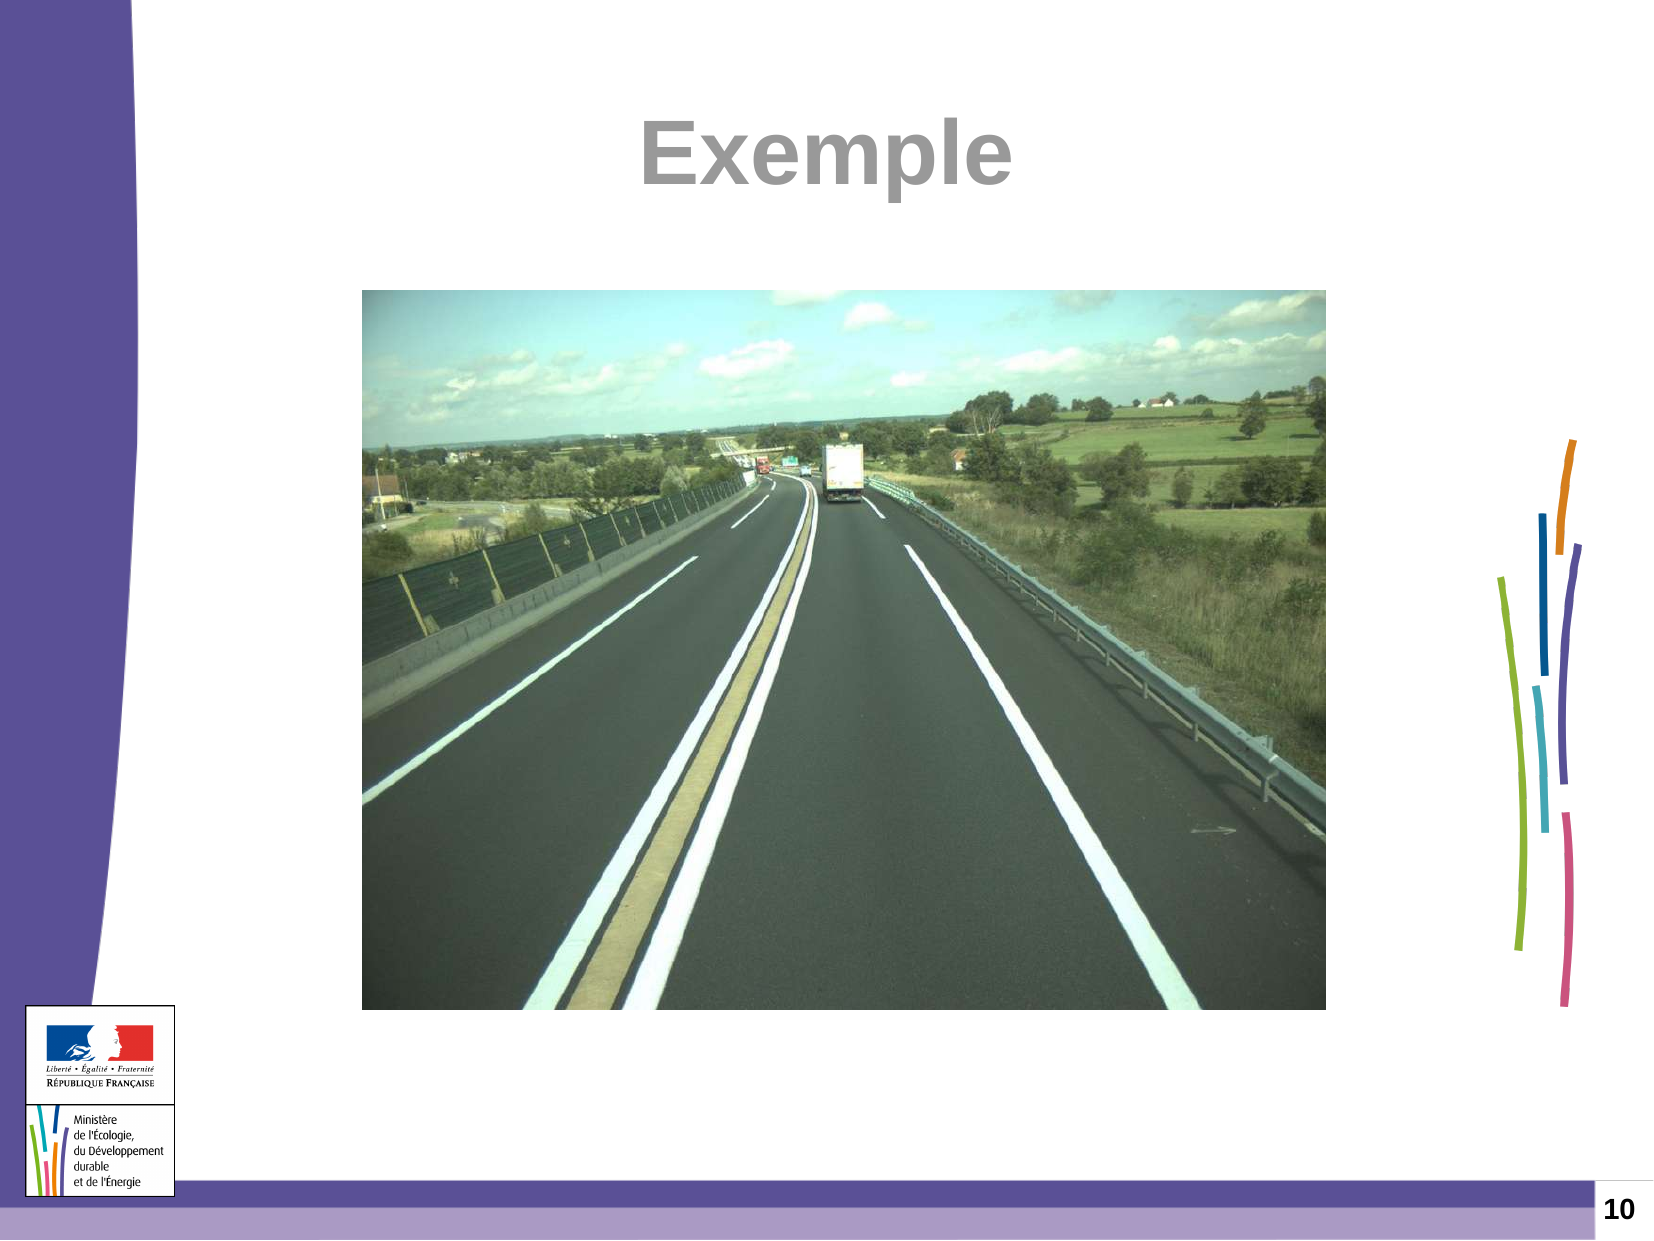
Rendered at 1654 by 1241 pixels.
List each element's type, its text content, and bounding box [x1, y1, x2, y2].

title Exemple [82, 49, 1571, 257]
picture [0, 0, 1654, 1240]
